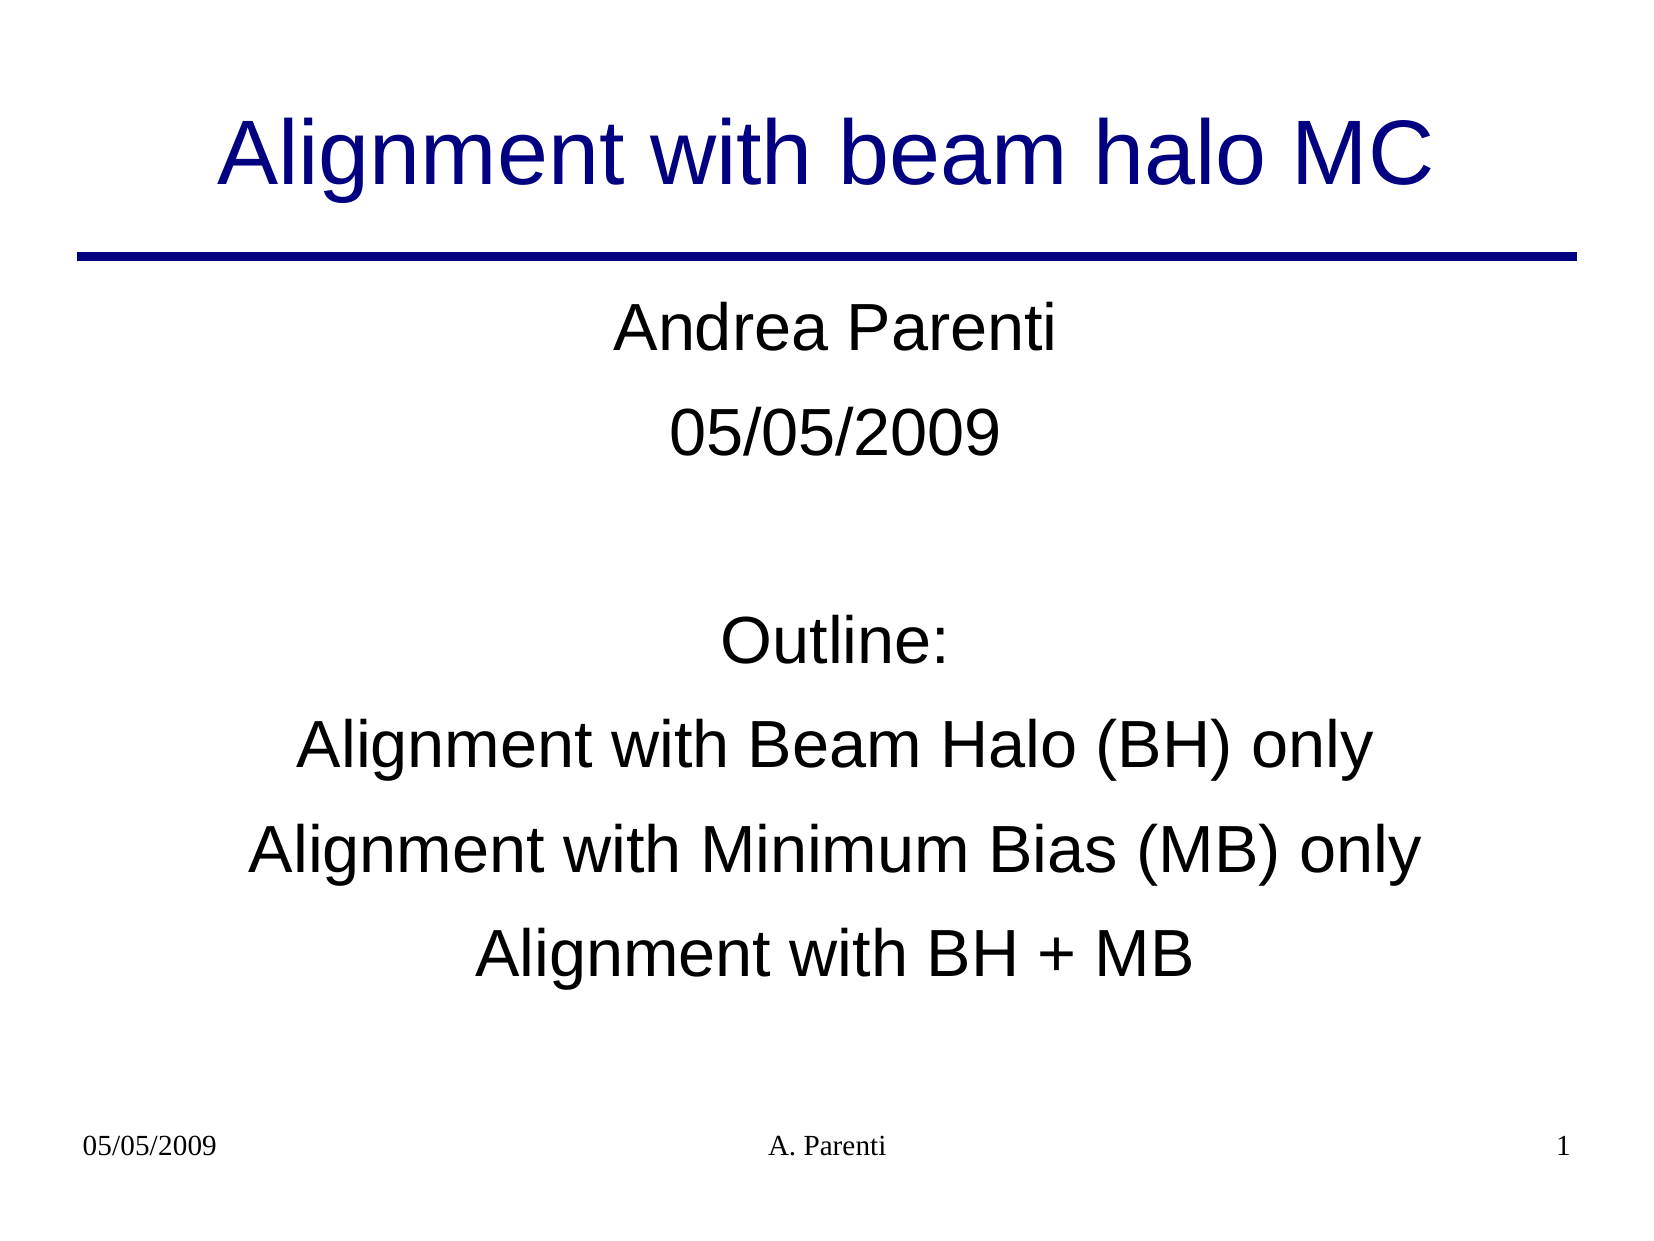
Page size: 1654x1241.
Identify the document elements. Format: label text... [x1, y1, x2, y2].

title Alignment with beam halo MC [82, 56, 1571, 250]
list Andrea Parenti 05/05/2009 Outline: Alignment with Beam Halo (BH) only Alignment with Minimum Bias (MB) only Alignment with BH + MB [82, 290, 1571, 1094]
